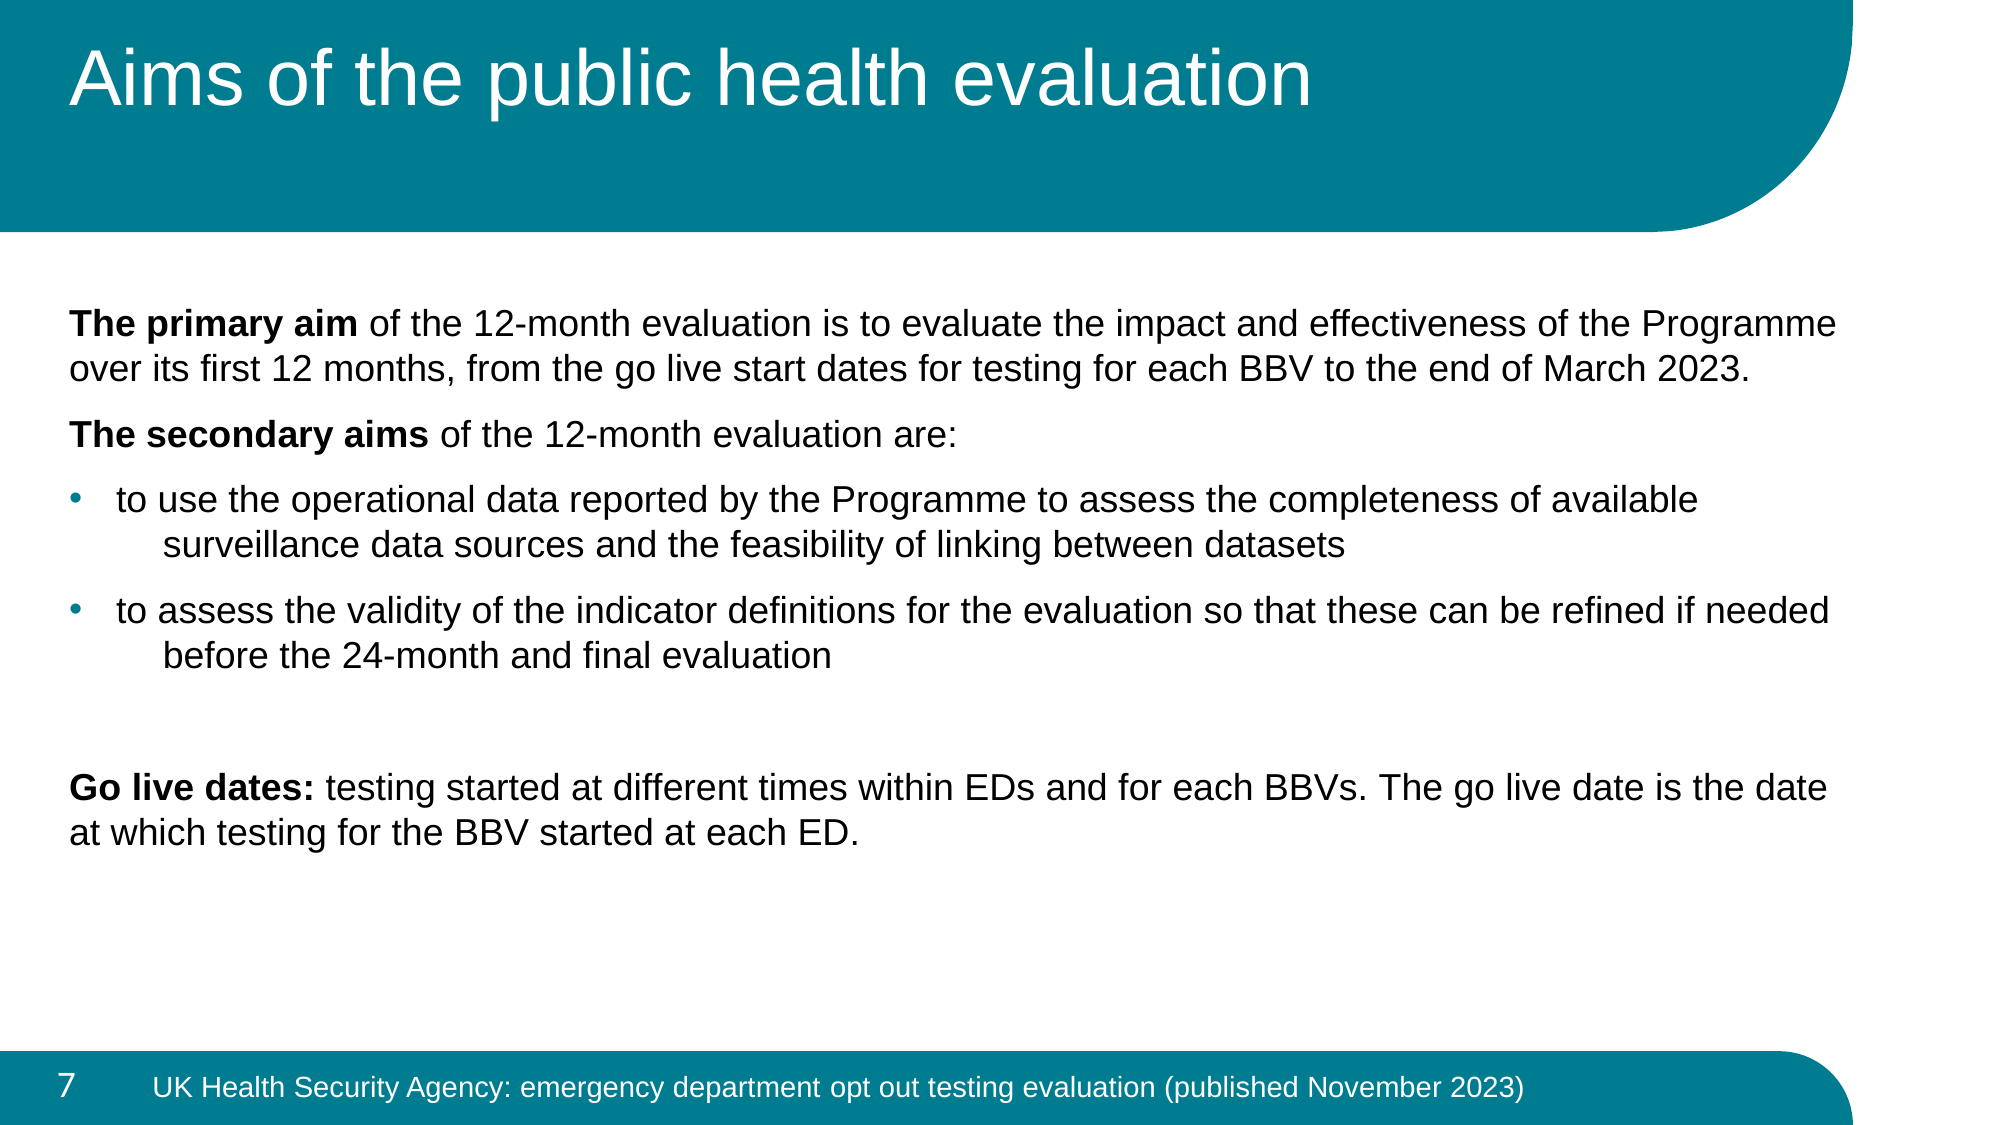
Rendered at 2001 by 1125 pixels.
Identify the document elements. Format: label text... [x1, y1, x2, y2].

text_box UK Health Security Agency: emergency department opt out testing evaluation (published November 2023) [153, 1056, 1780, 1116]
text_box [41, 1053, 153, 1119]
title Aims of the public health evaluation [54, 29, 1780, 189]
list The primary aim of the 12-month evaluation is to evaluate the impact and effectiveness of the Programme over its first 12 months, from the go live start dates for testing for each BBV to the end of March 2023. The secondary aims of the 12-month evaluation are: to use the operational data reported by the Programme to assess the completeness of available surveillance data sources and the feasibility of linking between datasets to assess the validity of the indicator definitions for the evaluation so that these can be refined if needed before the 24-month and final evaluation Go live dates: testing started at different times within EDs and for each BBVs. The go live date is the date at which testing for the BBV started at each ED. [54, 291, 1879, 972]
